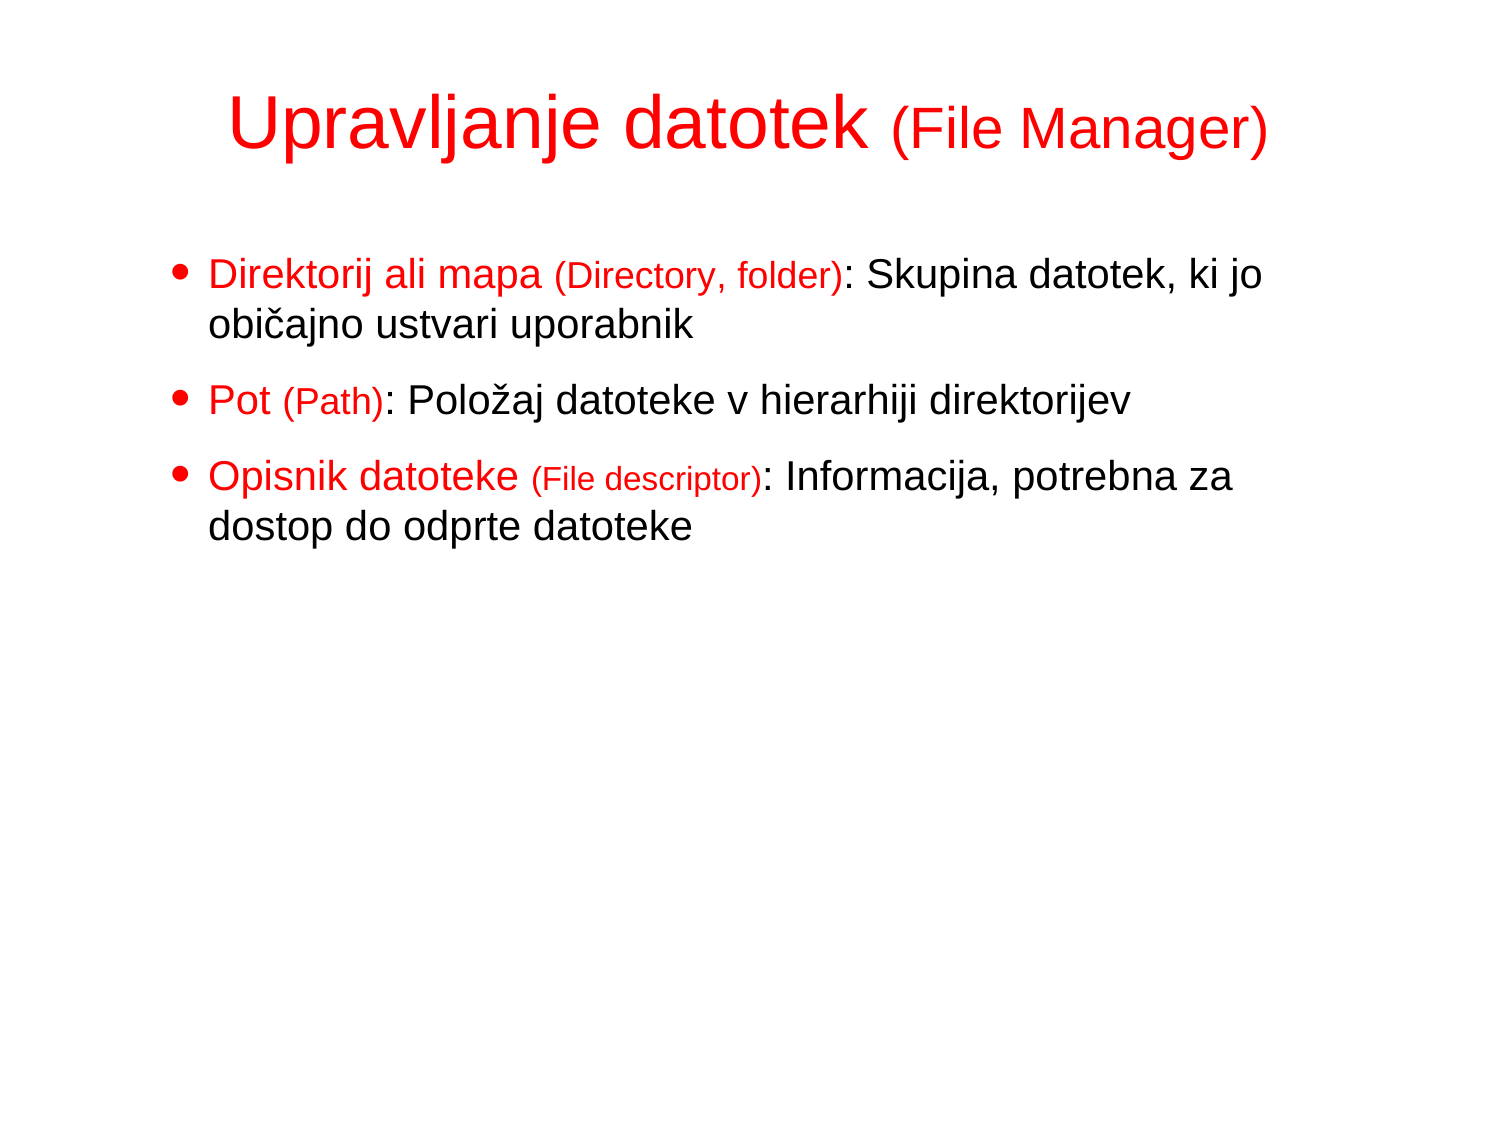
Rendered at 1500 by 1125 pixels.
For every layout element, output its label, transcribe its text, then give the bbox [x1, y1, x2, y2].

title Upravljanje datotek (File Manager) [61, 66, 1436, 172]
list Direktorij ali mapa (Directory, folder): Skupina datotek, ki jo običajno ustvari uporabnik Pot (Path): Položaj datoteke v hierarhiji direktorijev Opisnik datoteke (File descriptor): Informacija, potrebna za dostop do odprte datoteke [155, 239, 1309, 915]
